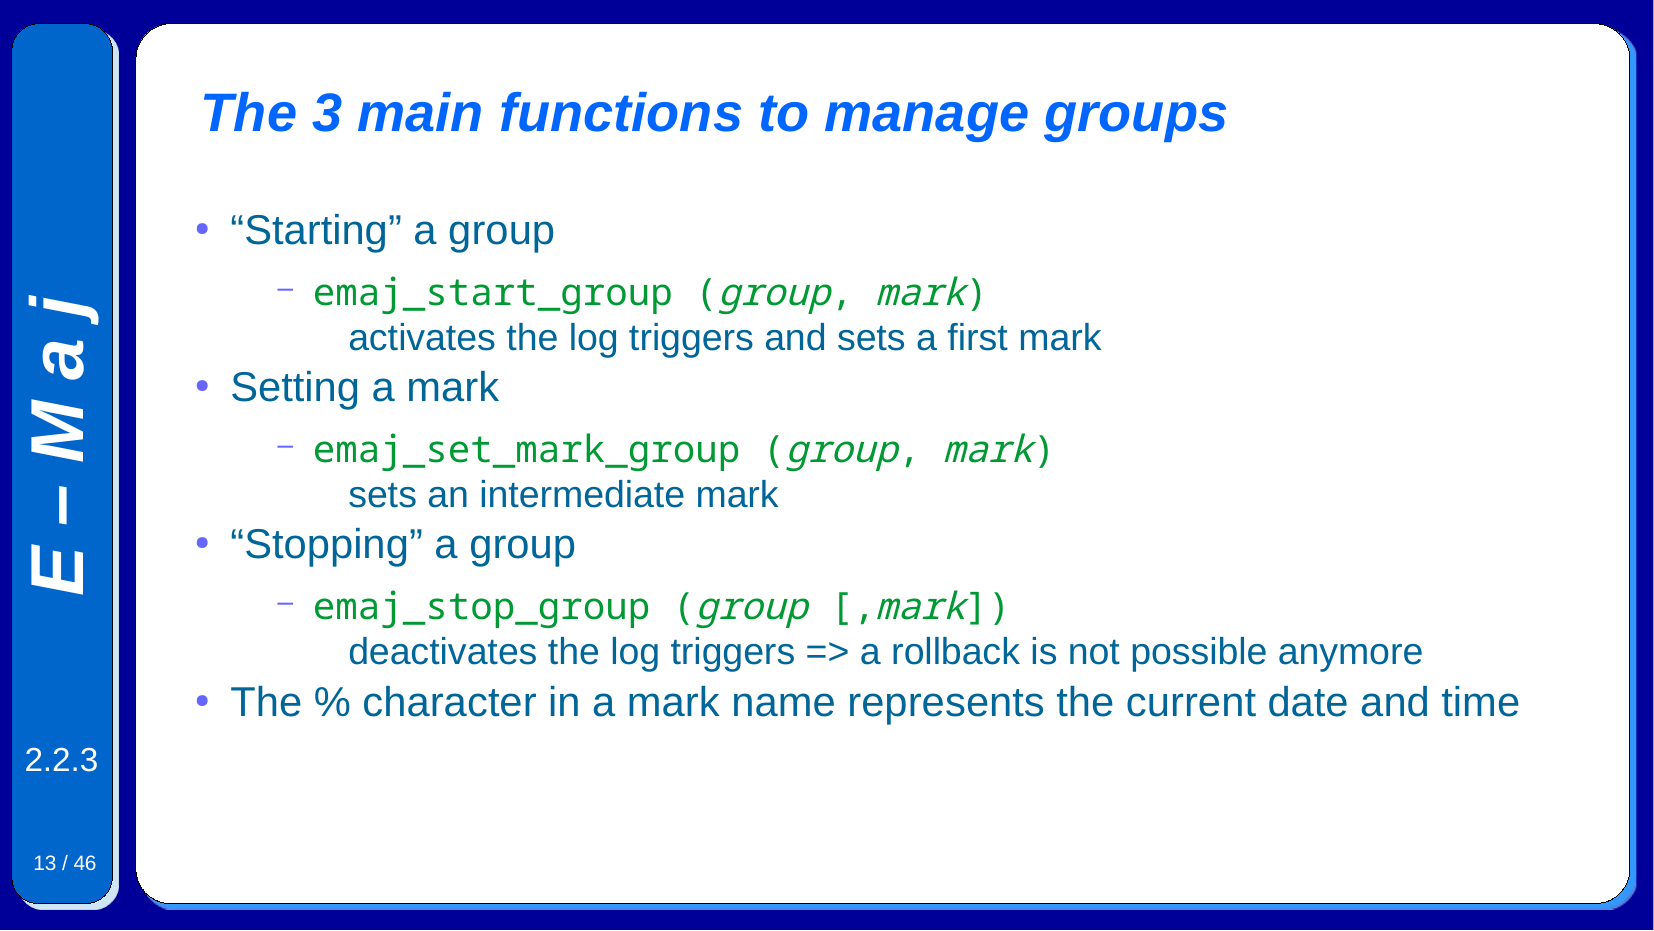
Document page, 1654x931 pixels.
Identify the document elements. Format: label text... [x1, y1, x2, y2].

title The 3 main functions to manage groups [200, 34, 1575, 191]
list “Starting” a group emaj_start_group (group, mark) activates the log triggers and sets a first mark Setting a mark emaj_set_mark_group (group, mark) sets an intermediate mark “Stopping” a group emaj_stop_group (group [,mark]) deactivates the log triggers => a rollback is not possible anymore The % character in a mark name represents the current date and time [177, 206, 1587, 854]
